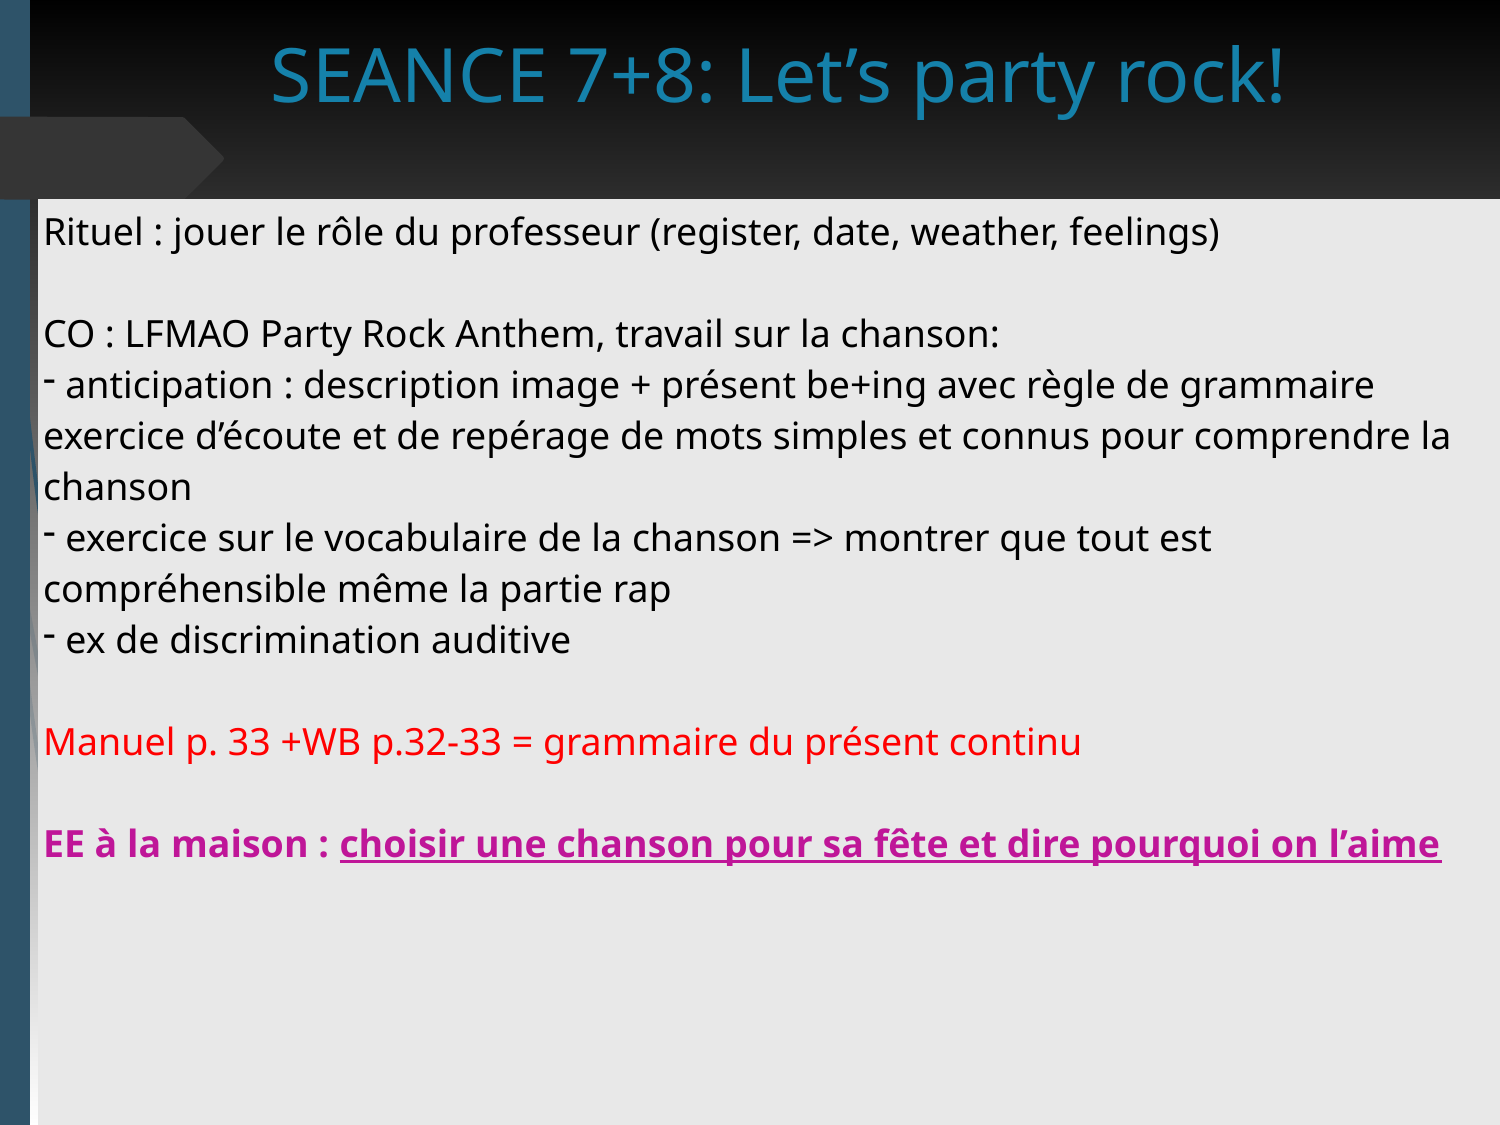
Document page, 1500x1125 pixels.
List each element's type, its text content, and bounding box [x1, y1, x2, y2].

table_header Rituel : jouer le rôle du professeur (register, date, weather, feelings) CO : LFMAO Party Rock Anthem, travail sur la chanson: anticipation : description image + présent be+ing avec règle de grammaire exercice d’écoute et de repérage de mots simples et connus pour comprendre la chanson exercice sur le vocabulaire de la chanson => montrer que tout est compréhensible même la partie rap ex de discrimination auditive Manuel p. 33 +WB p.32-33 = grammaire du présent continu EE à la maison : choisir une chanson pour sa fête et dire pourquoi on l’aime [38, 199, 1500, 1125]
title SEANCE 7+8: Let’s party rock! [256, 20, 1439, 199]
